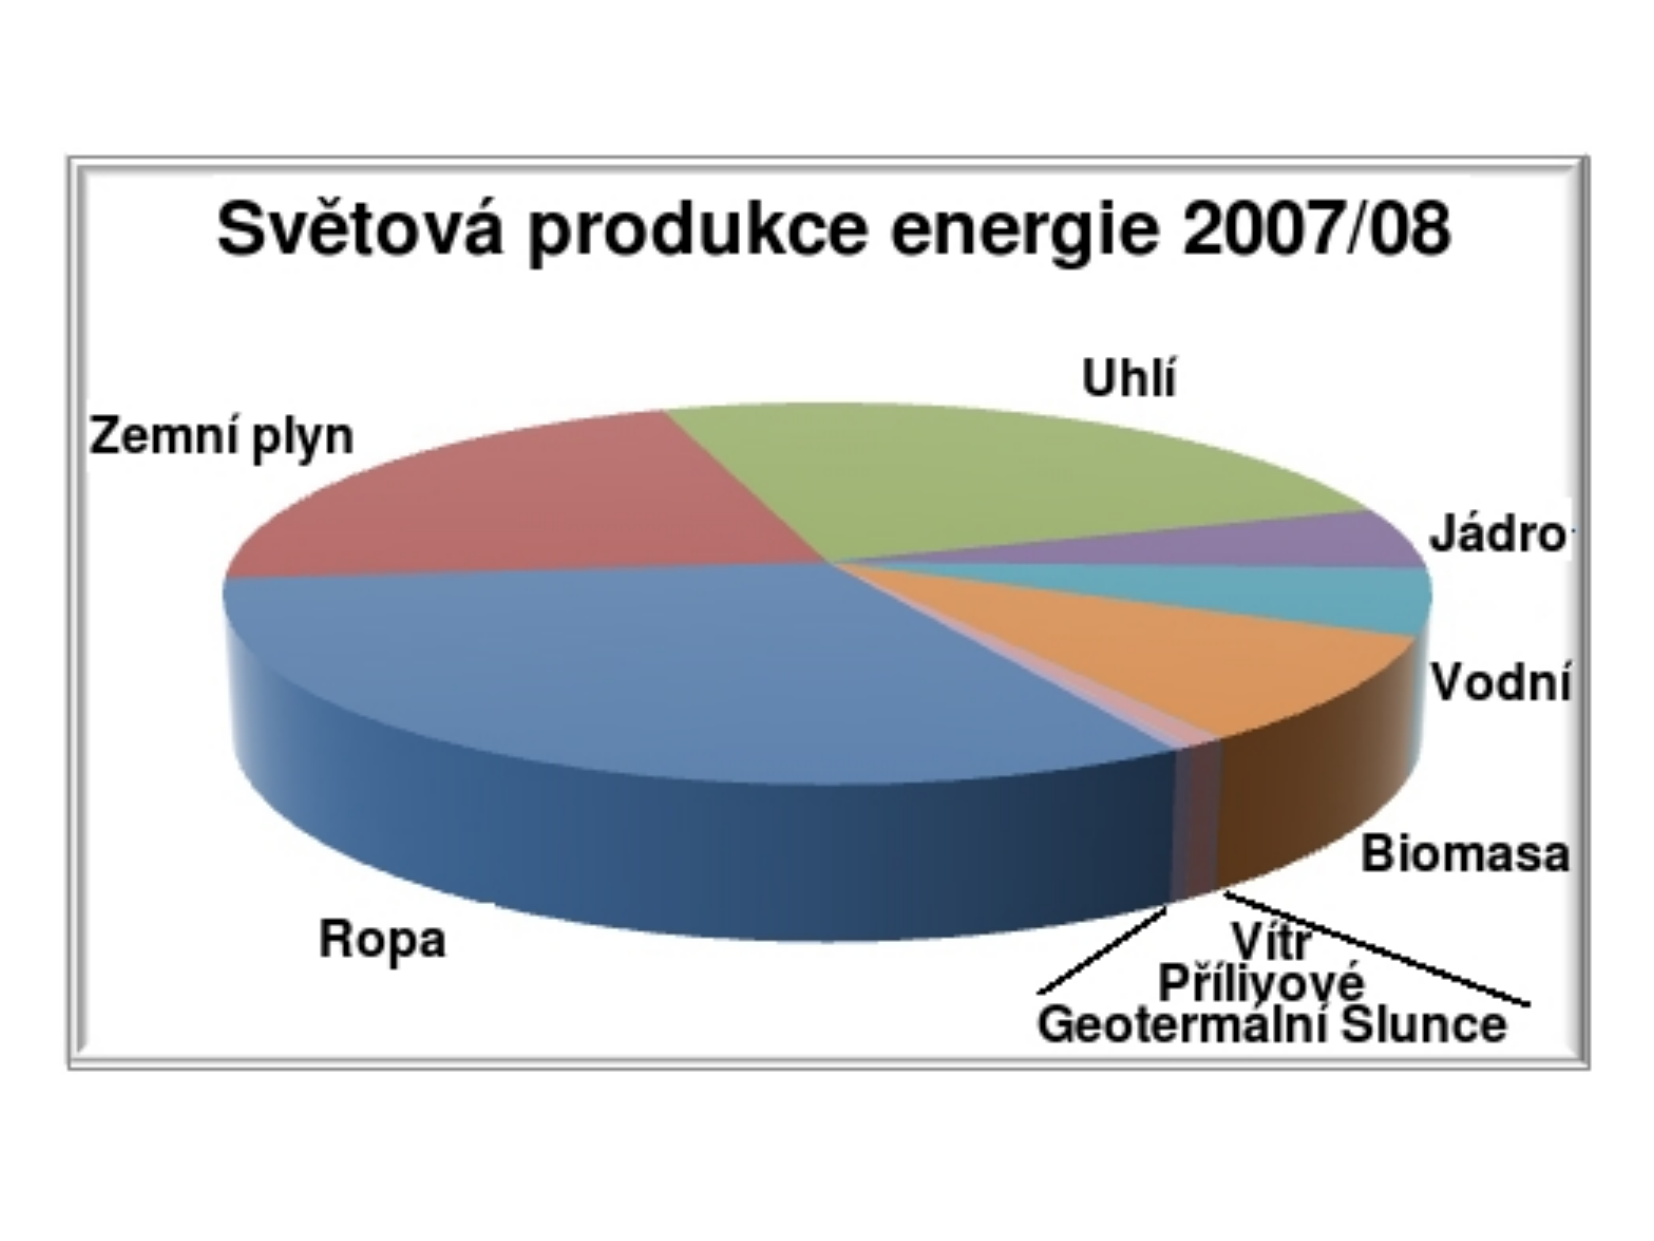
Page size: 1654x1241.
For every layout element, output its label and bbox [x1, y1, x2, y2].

picture [59, 147, 1595, 1075]
